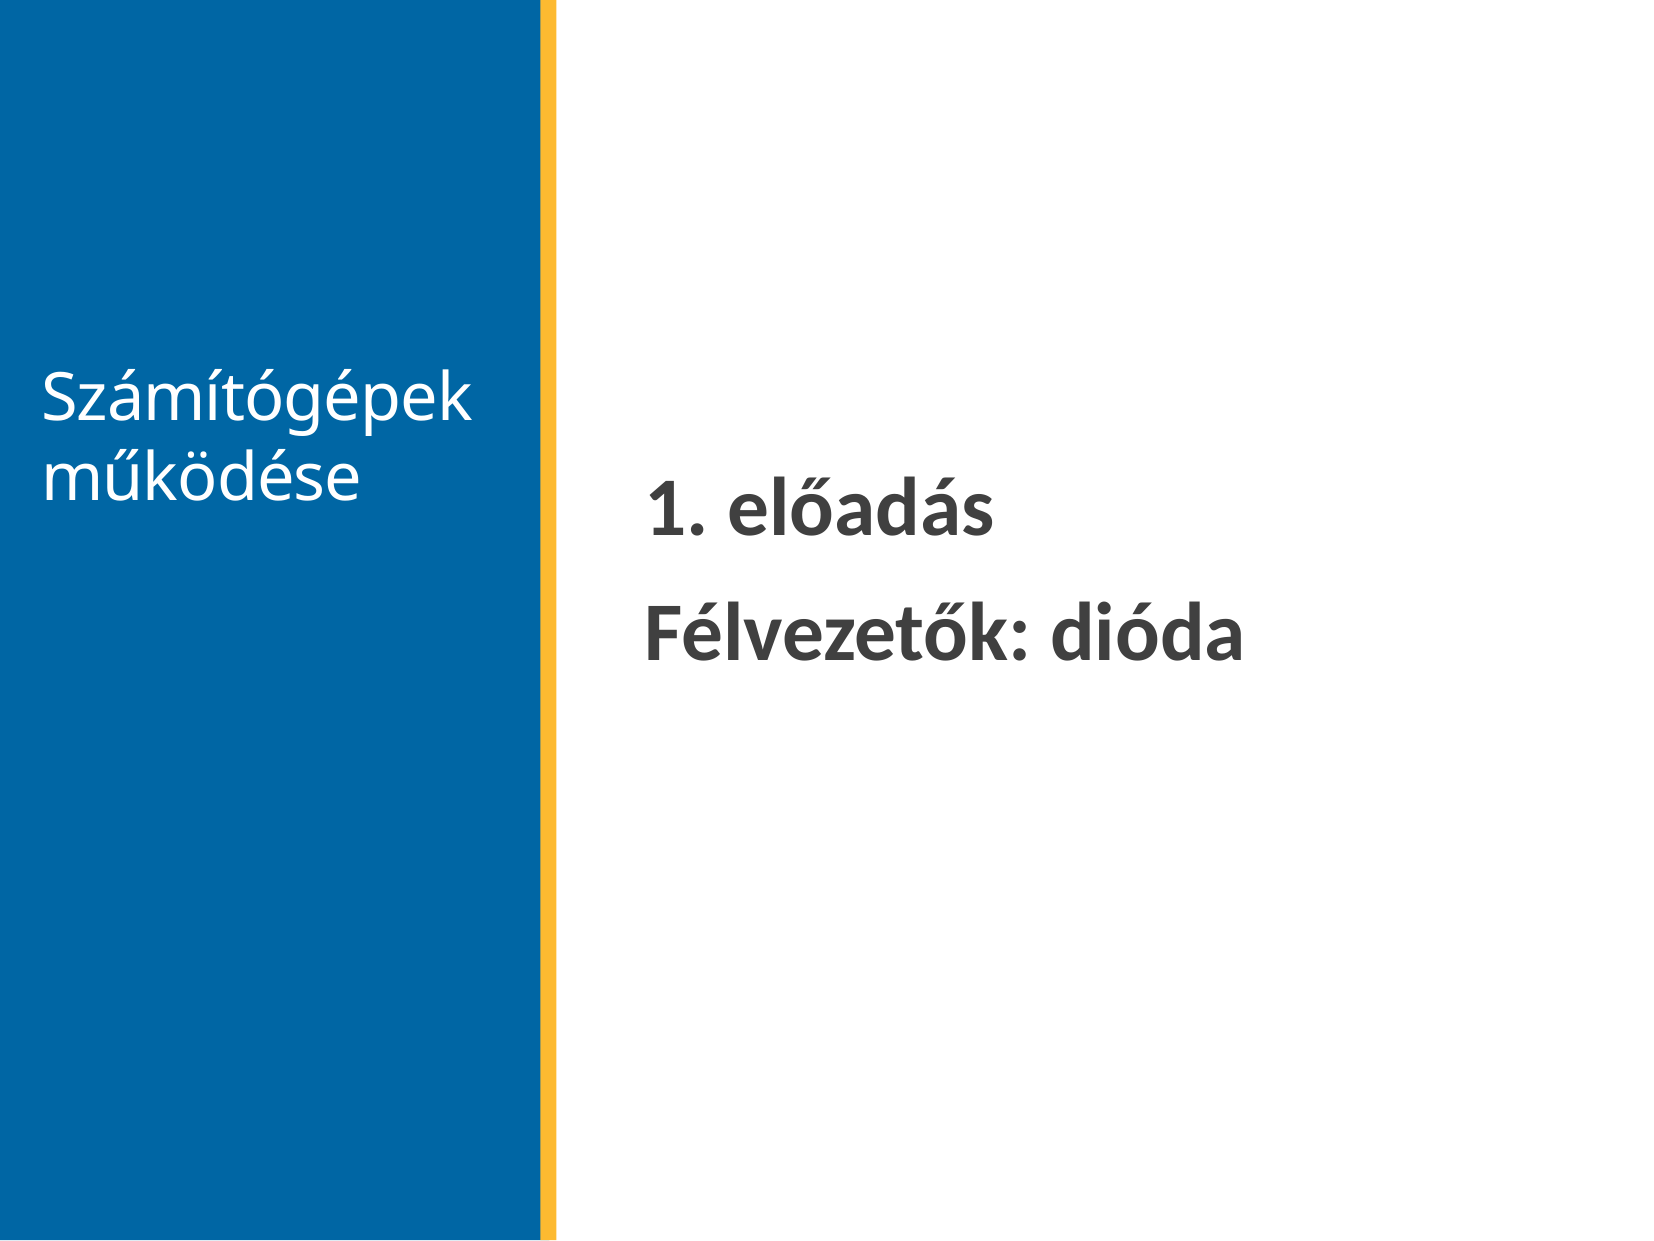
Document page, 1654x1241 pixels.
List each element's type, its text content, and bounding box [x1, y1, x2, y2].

title Számítógépek működése [25, 107, 497, 521]
list 1. előadás Félvezetők: dióda [625, 132, 1532, 1084]
